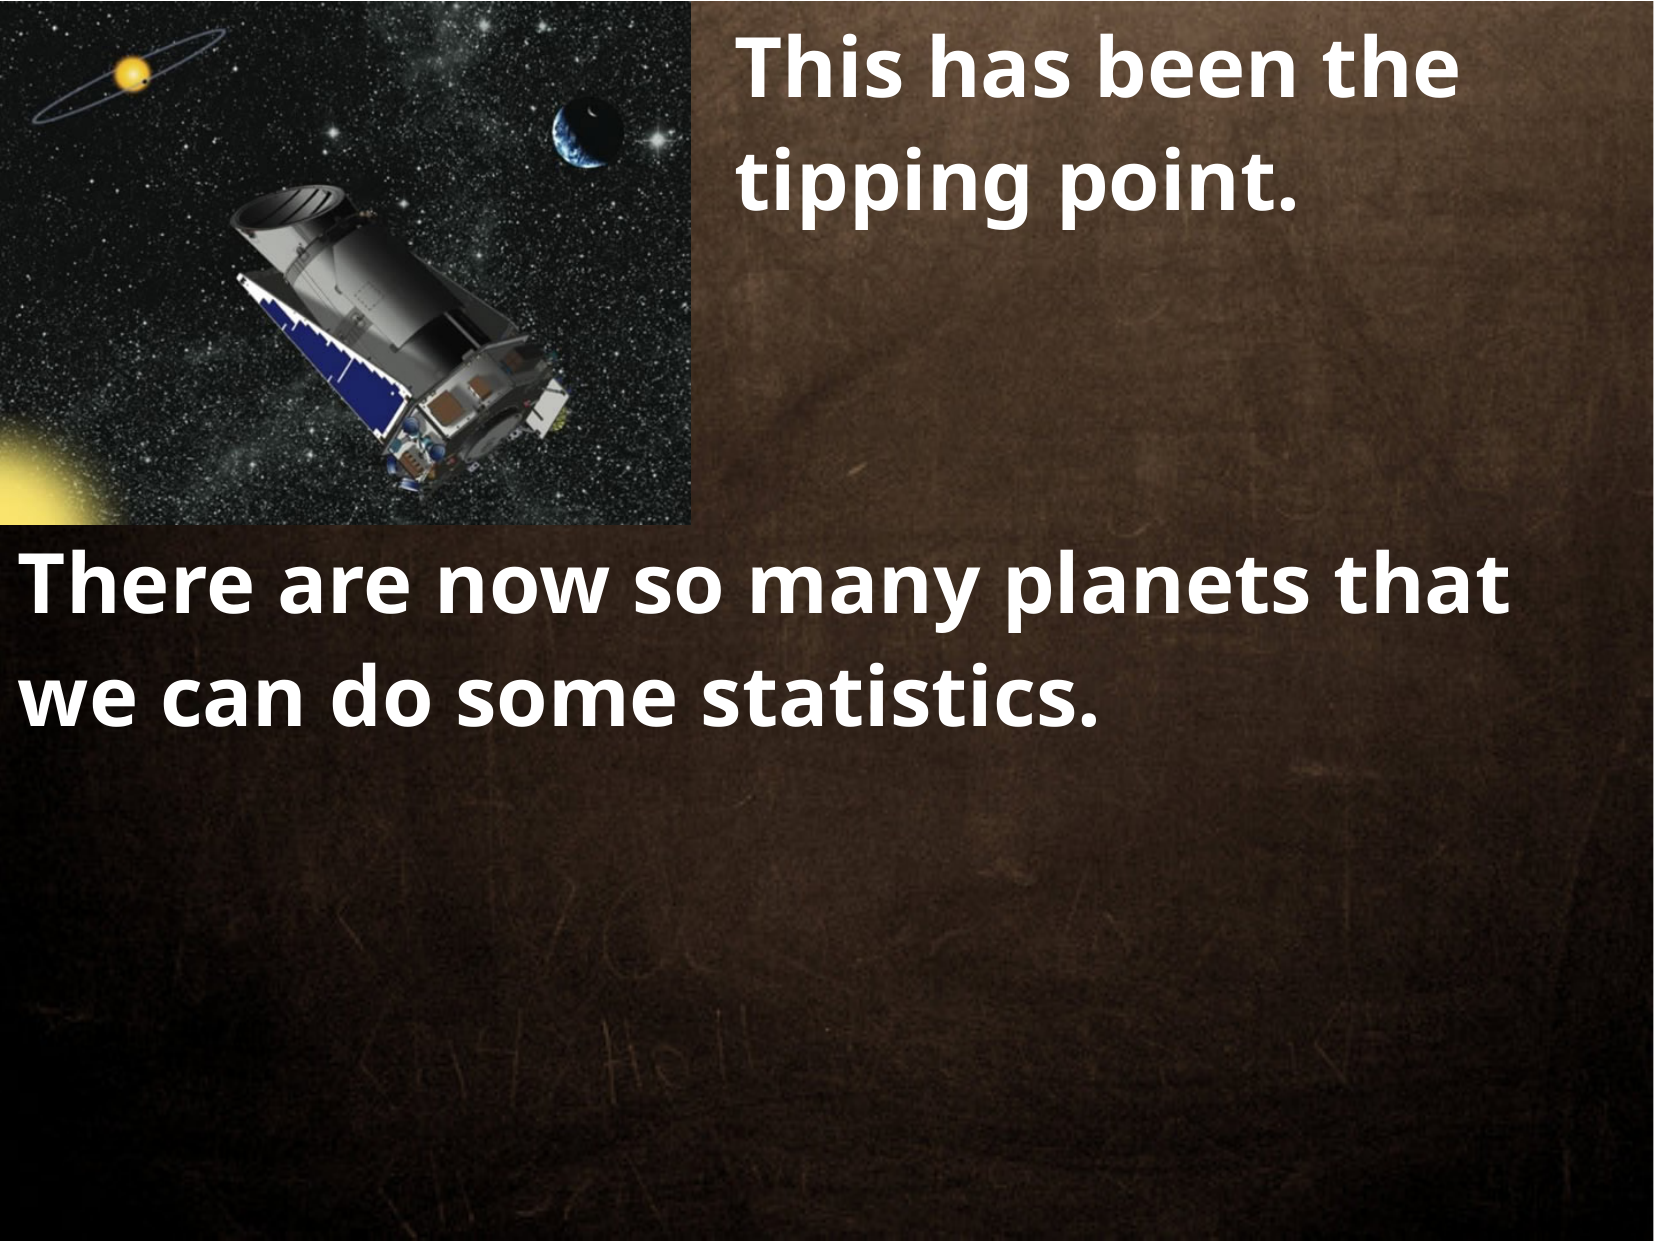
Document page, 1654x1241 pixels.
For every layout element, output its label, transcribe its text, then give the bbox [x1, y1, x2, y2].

picture [0, 1, 1654, 1241]
text_box There are now so many planets that we can do some statistics. [3, 516, 1642, 805]
text_box This has been the tipping point. [720, 0, 1636, 289]
